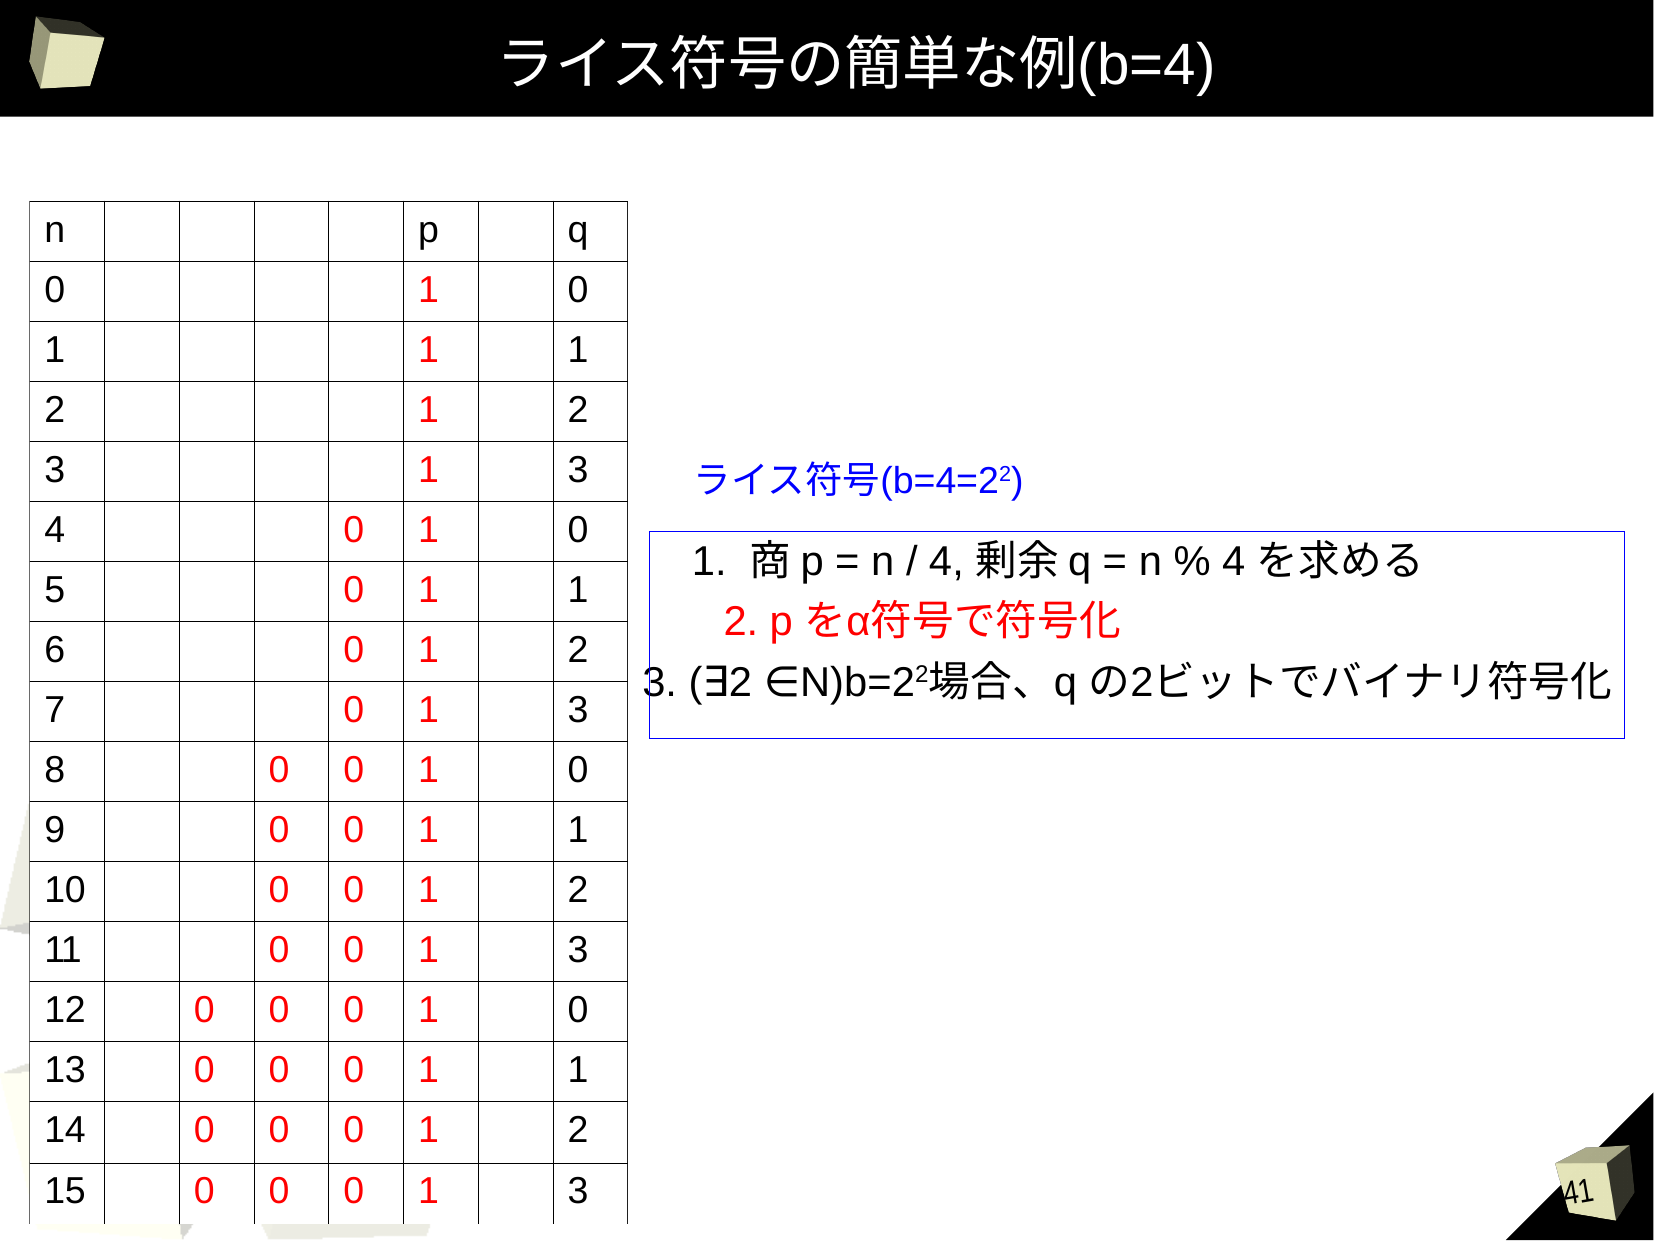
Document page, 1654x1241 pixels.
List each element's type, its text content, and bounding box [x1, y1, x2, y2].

text_box 1. 商 p = n / 4, 剰余 q = n % 4 を求める 2. p をα符号で符号化 3. (∃2 ∈N)b=22場合、q の2ビットでバイナリ符号化 [338, 173, 1654, 1211]
text_box ライス符号(b=4=22) [679, 442, 1212, 550]
picture [0, 200, 628, 1241]
title ライス符号の簡単な例(b=4) [118, 0, 1595, 119]
